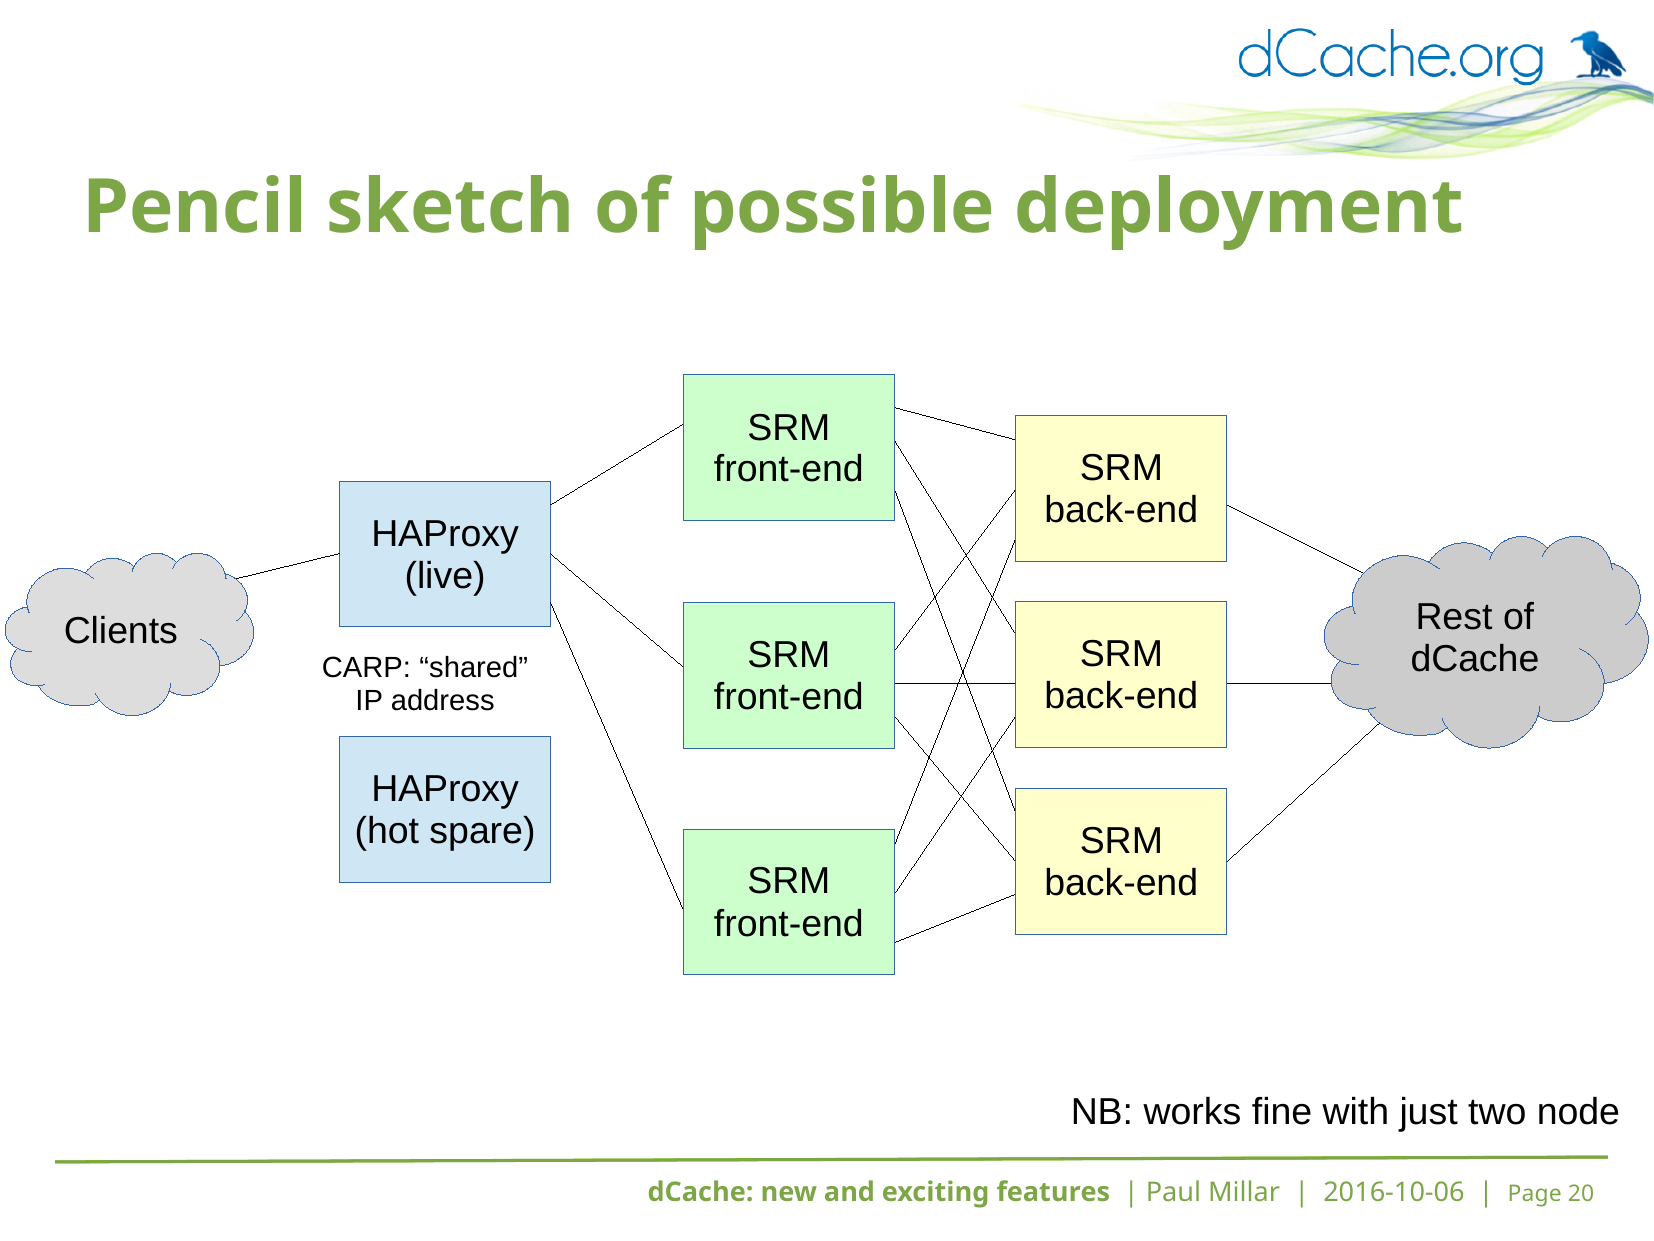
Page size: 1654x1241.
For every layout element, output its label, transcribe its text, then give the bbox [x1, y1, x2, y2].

text_box HAProxy (live) [339, 481, 551, 627]
text_box SRM front-end [683, 374, 895, 521]
text_box SRM back-end [1015, 601, 1227, 748]
text_box SRM front-end [683, 829, 895, 975]
text_box HAProxy (hot spare) [339, 736, 551, 883]
picture [956, 16, 1654, 169]
text_box NB: works fine with just two node [930, 1083, 1636, 1141]
text_box SRM front-end [683, 602, 895, 749]
text_box Clients [5, 553, 254, 716]
text_box CARP: “shared” IP address [307, 643, 579, 731]
title Pencil sketch of possible deployment [82, 155, 1605, 252]
text_box Rest of dCache [1324, 536, 1649, 749]
text_box SRM back-end [1015, 788, 1227, 935]
text_box SRM back-end [1015, 415, 1227, 562]
